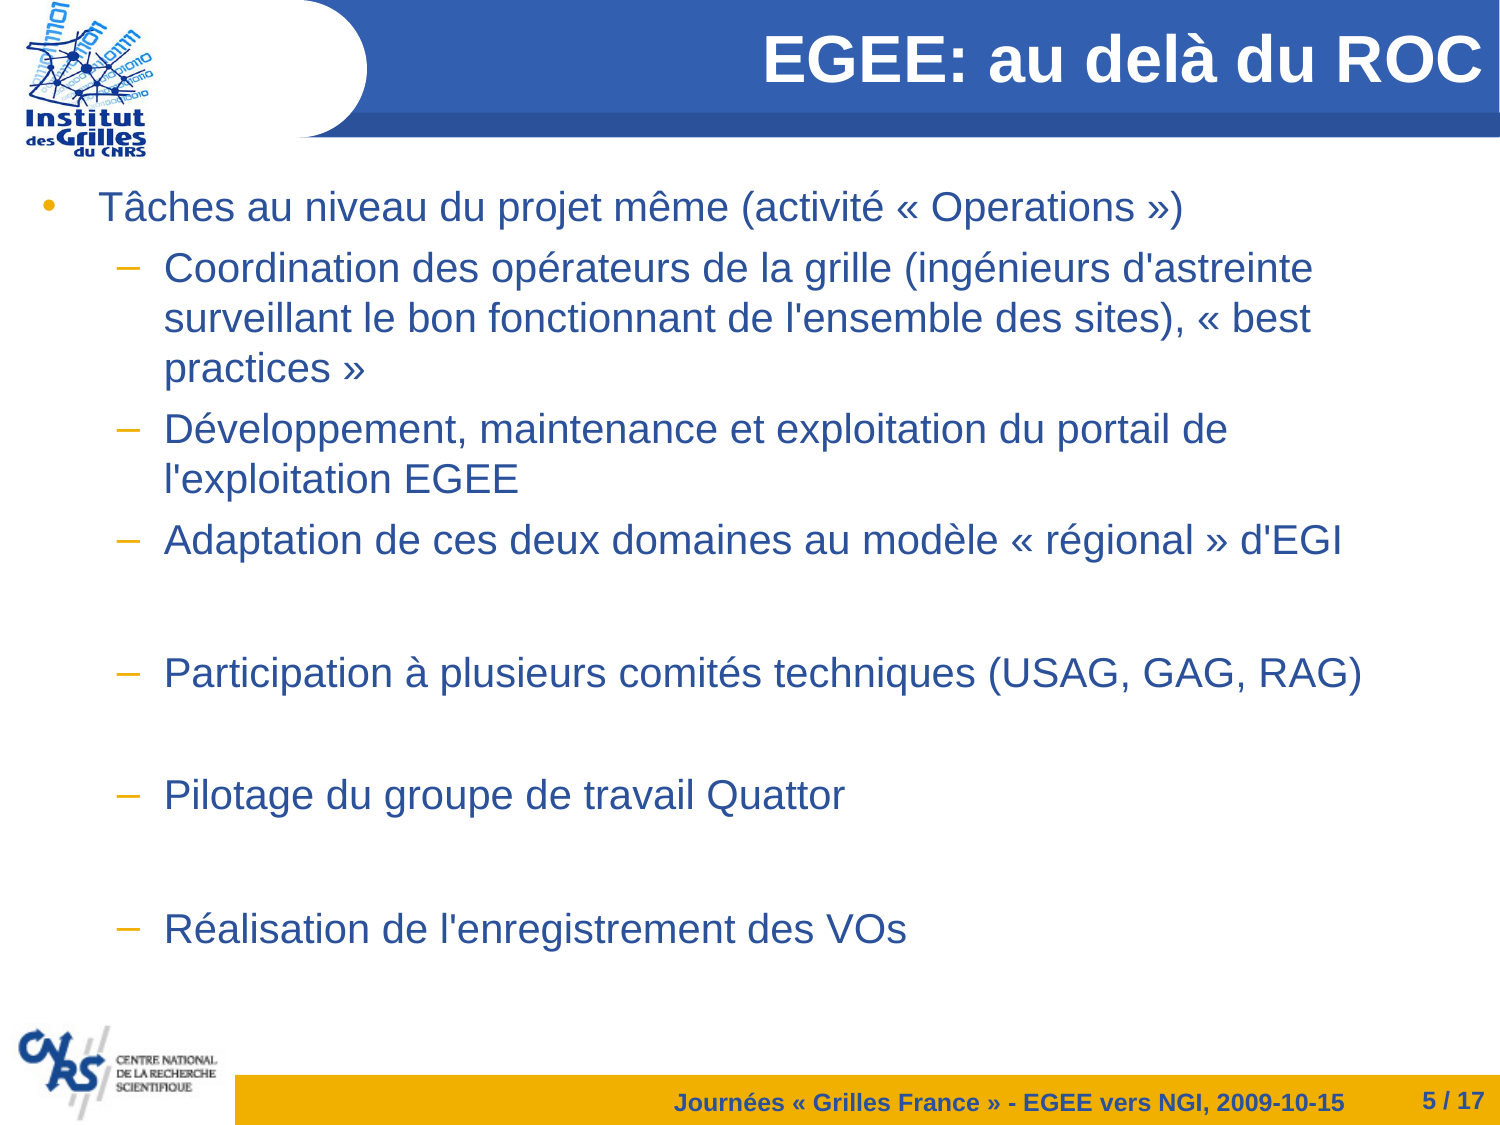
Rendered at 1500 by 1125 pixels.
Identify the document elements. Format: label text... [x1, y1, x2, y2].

list Tâches au niveau du projet même (activité « Operations ») Coordination des opérateurs de la grille (ingénieurs d'astreinte surveillant le bon fonctionnant de l'ensemble des sites), « best practices » Développement, maintenance et exploitation du portail de l'exploitation EGEE Adaptation de ces deux domaines au modèle « régional » d'EGI Participation à plusieurs comités techniques (USAG, GAG, RAG) Pilotage du groupe de travail Quattor Réalisation de l'enregistrement des VOs [26, 172, 1477, 1063]
title EGEE: au delà du ROC [395, 0, 1500, 113]
picture [0, 0, 178, 159]
text_box Journées « Grilles France » - EGEE vers NGI, 2009-10-15 [261, 1079, 1362, 1125]
text_box <numéro> / 17 [1397, 1076, 1500, 1125]
picture [0, 1023, 235, 1125]
